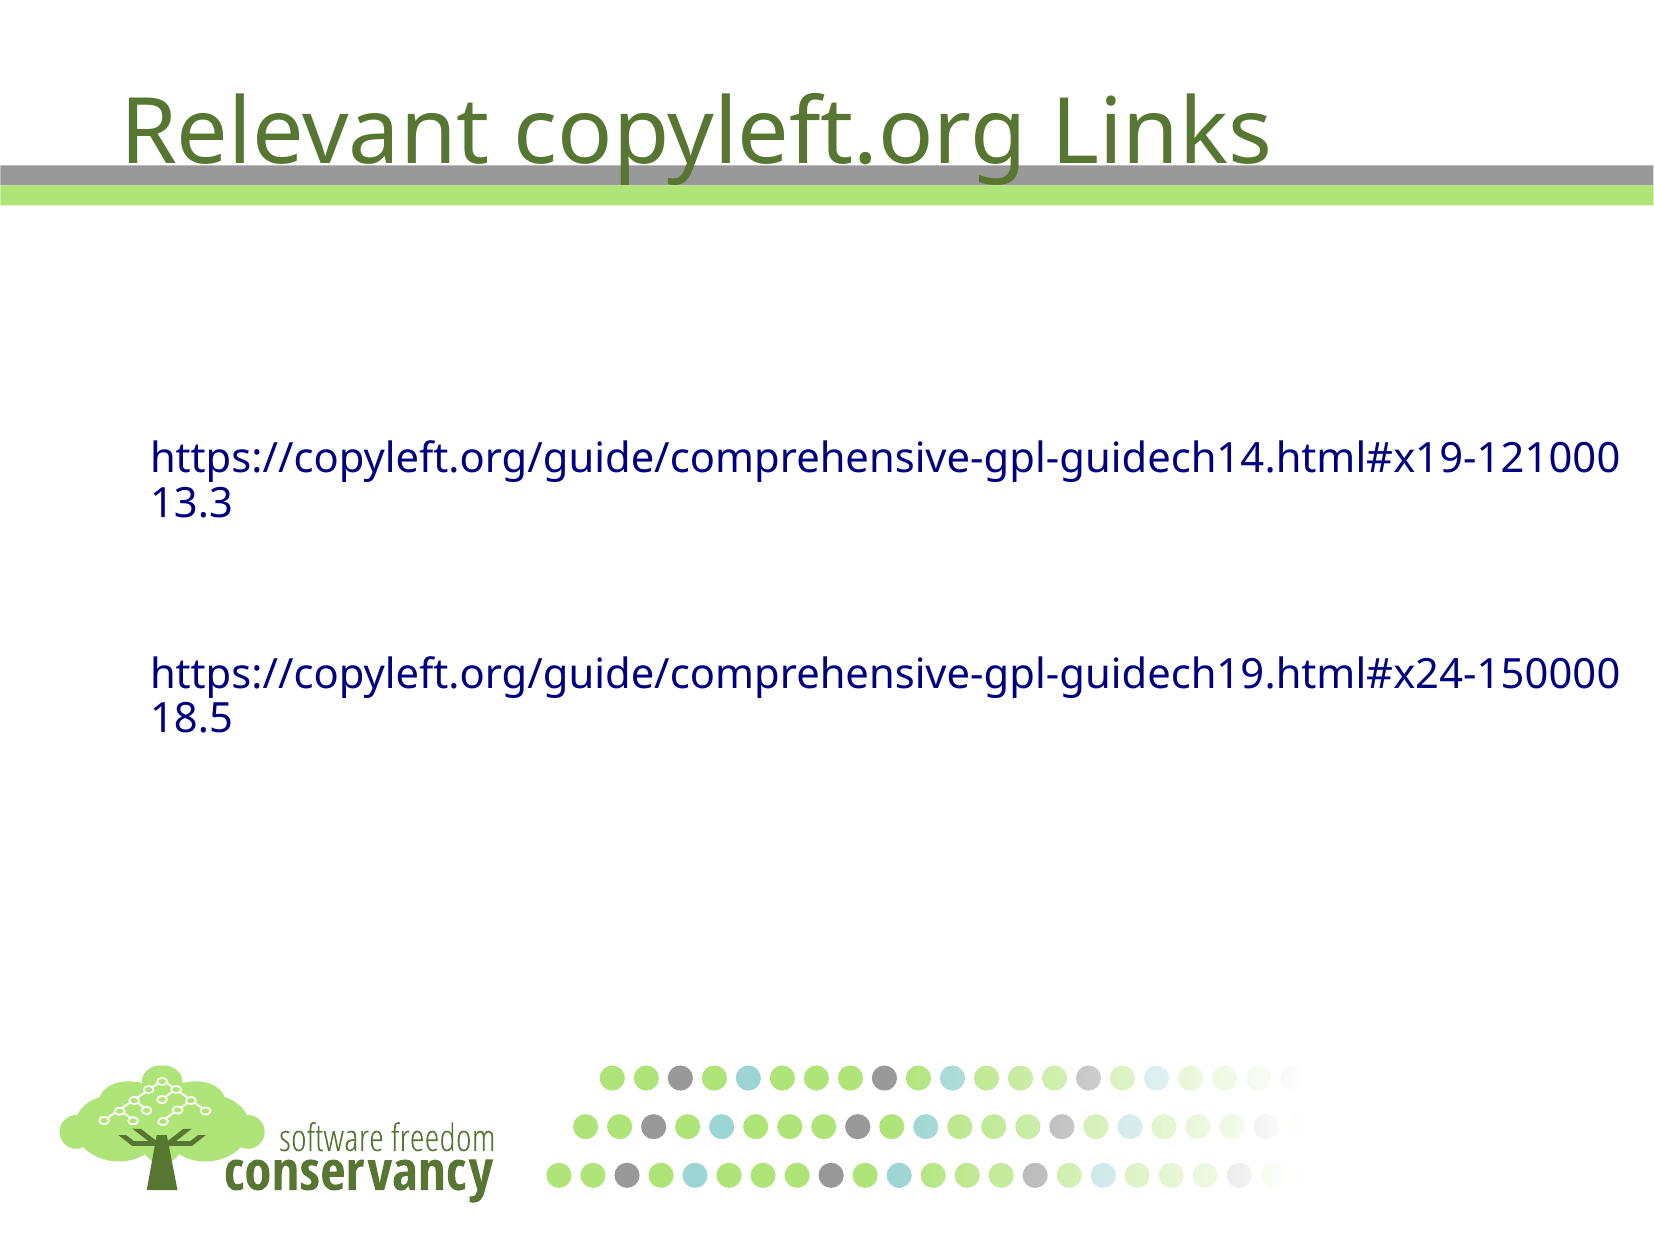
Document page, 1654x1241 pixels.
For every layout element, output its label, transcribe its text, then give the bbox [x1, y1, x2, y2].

text_box Relevant copyleft.org Links [120, 0, 1396, 290]
title https://copyleft.org/guide/comprehensive-gpl-guidech14.html#x19-12100013.3 https://copyleft.org/guide/comprehensive-gpl-guidech19.html#x24-15000018.5 [150, 453, 1639, 745]
